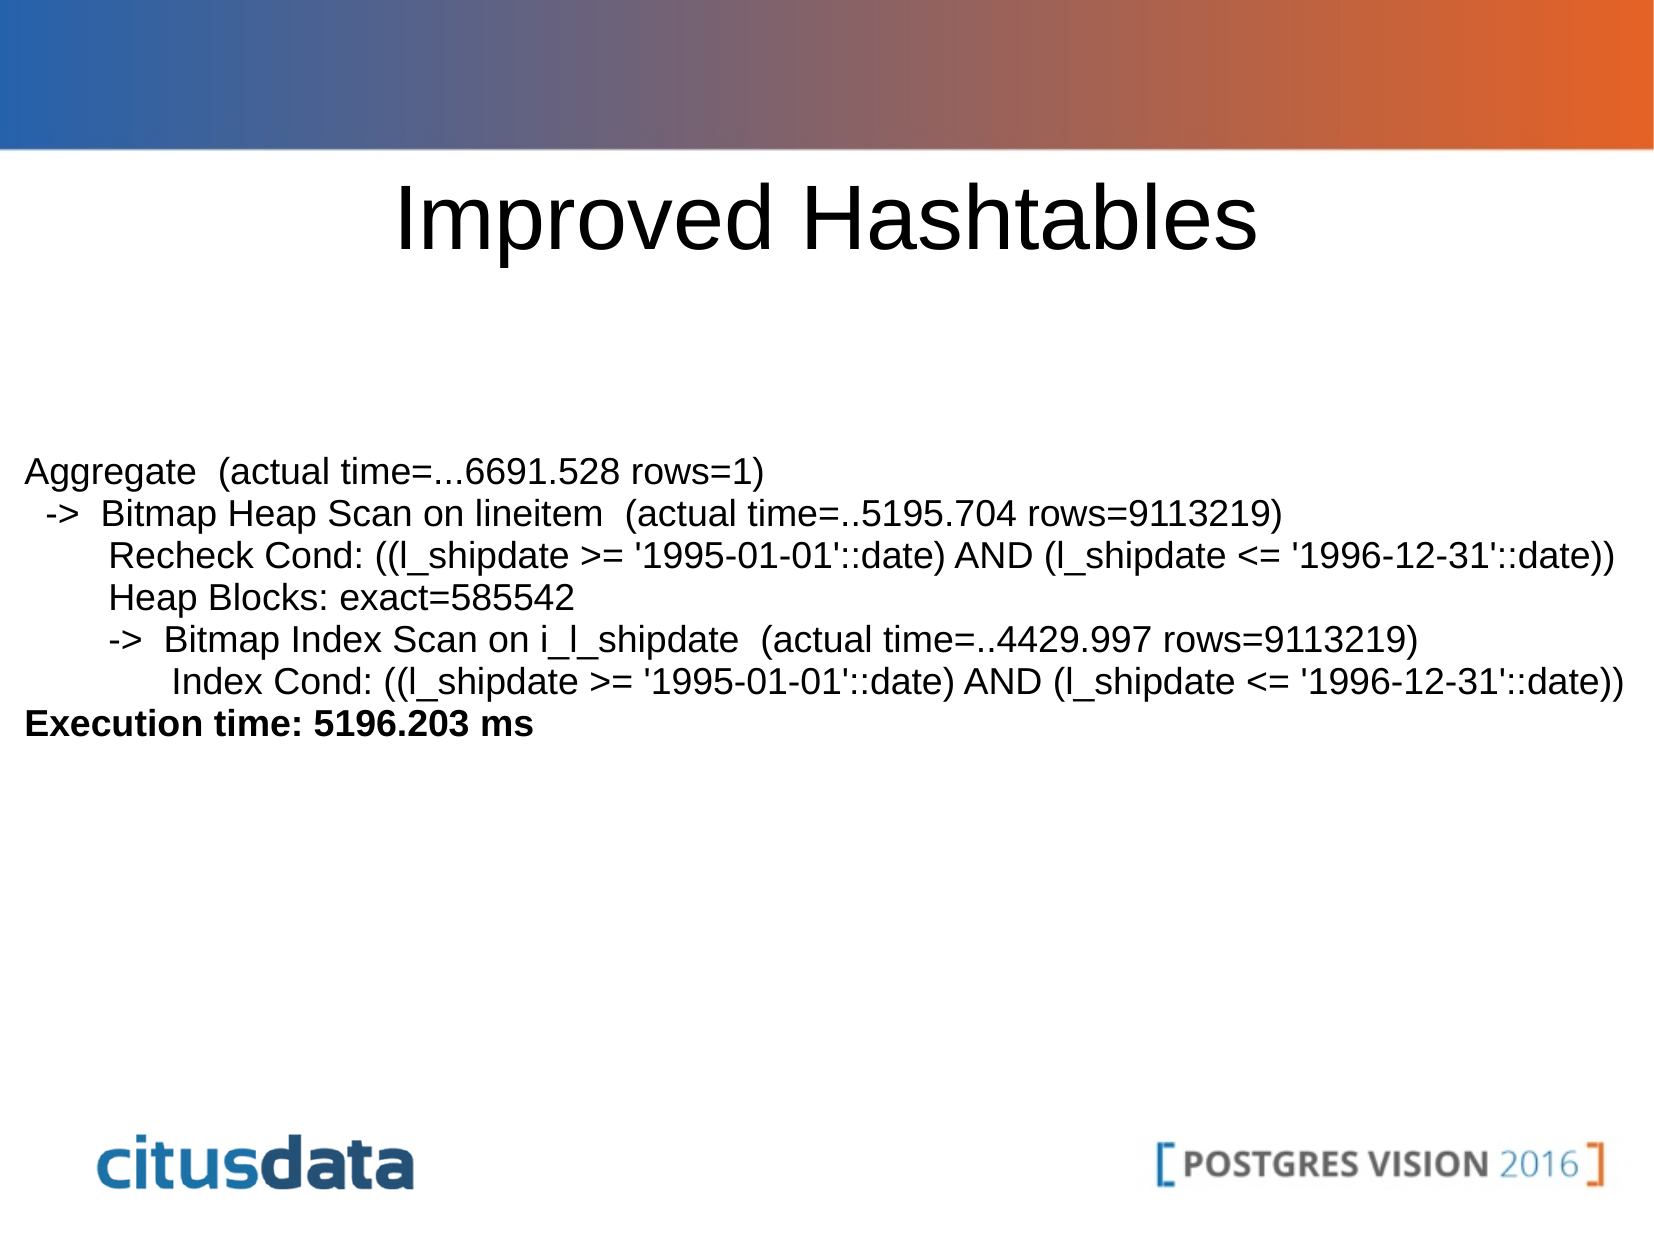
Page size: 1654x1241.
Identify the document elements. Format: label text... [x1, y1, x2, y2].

title Improved Hashtables [82, 114, 1571, 322]
text_box Aggregate (actual time=...6691.528 rows=1) -> Bitmap Heap Scan on lineitem (actual time=..5195.704 rows=9113219) Recheck Cond: ((l_shipdate >= '1995-01-01'::date) AND (l_shipdate <= '1996-12-31'::date)) Heap Blocks: exact=585542 -> Bitmap Index Scan on i_l_shipdate (actual time=..4429.997 rows=9113219) Index Cond: ((l_shipdate >= '1995-01-01'::date) AND (l_shipdate <= '1996-12-31'::date)) Execution time: 5196.203 ms [9, 401, 1641, 752]
picture [0, 0, 1654, 1241]
